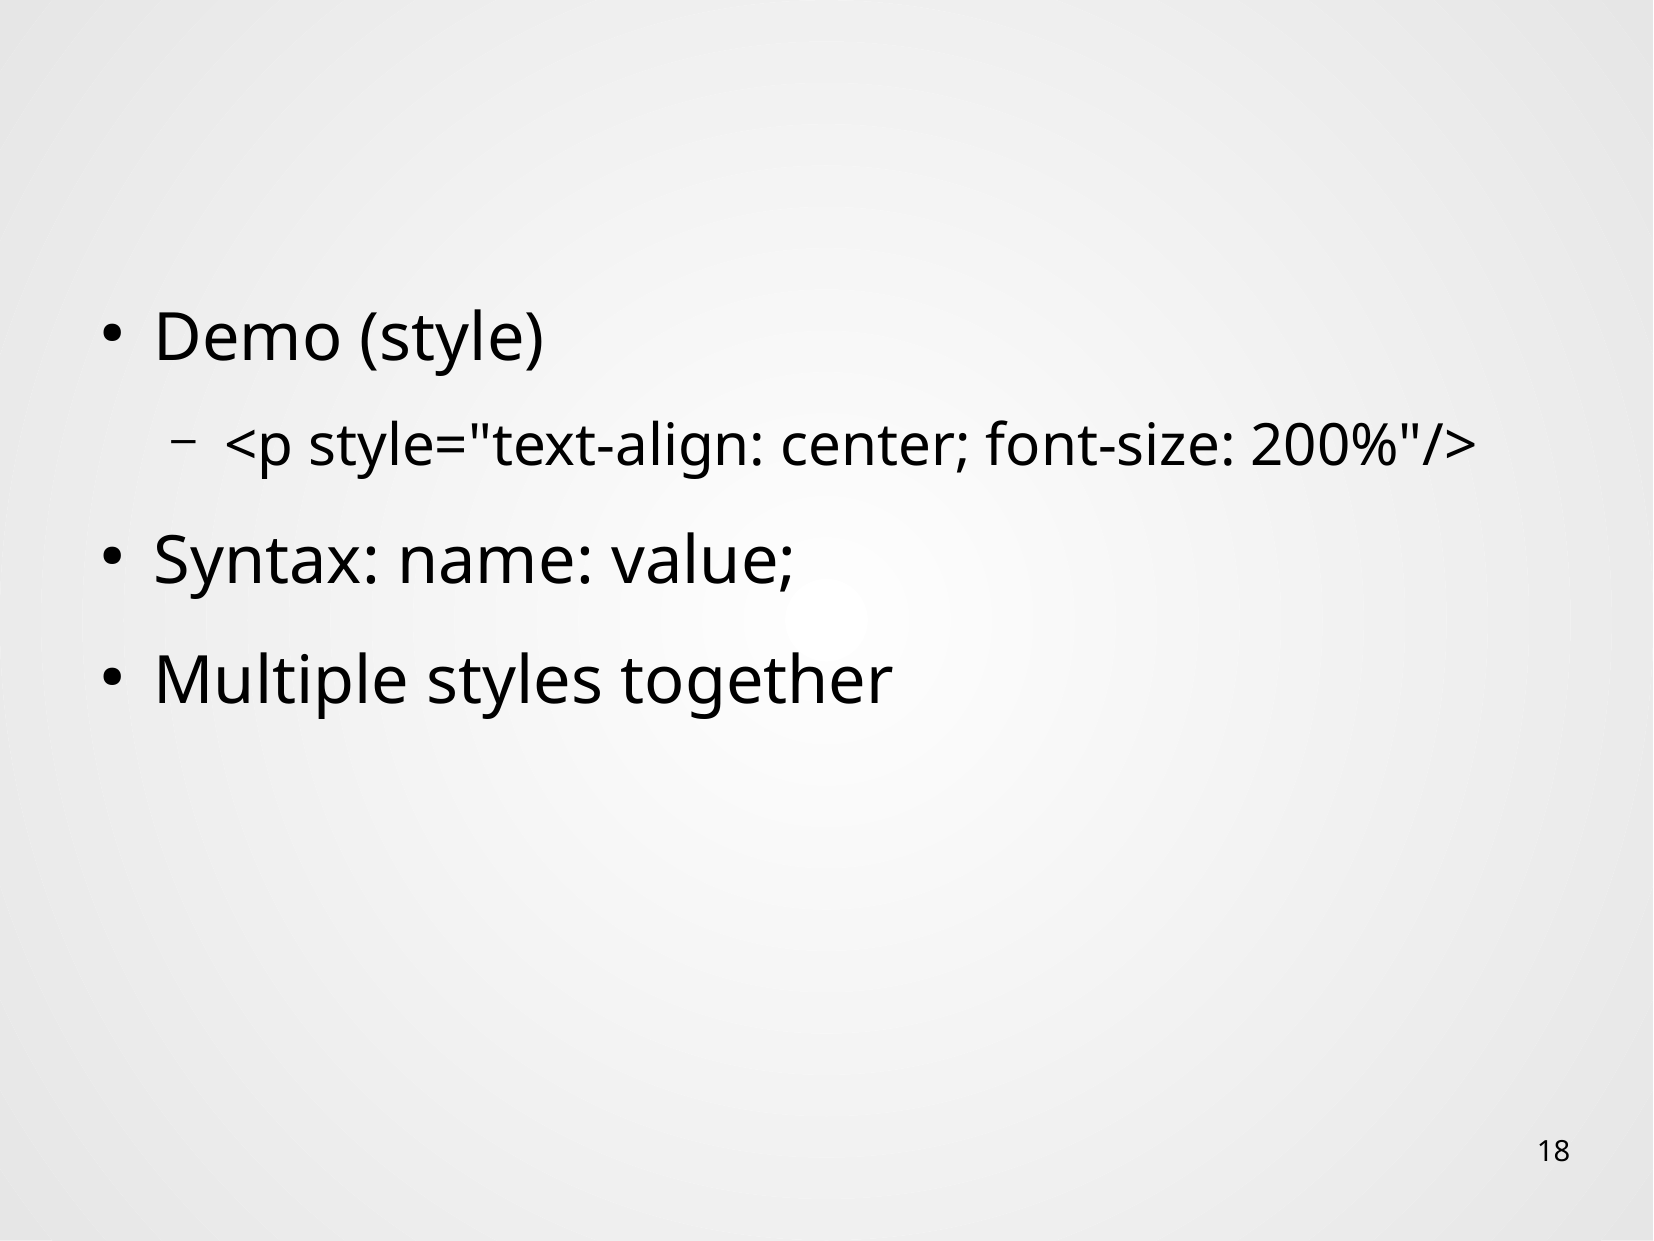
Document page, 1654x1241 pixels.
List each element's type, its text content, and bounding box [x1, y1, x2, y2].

list Demo (style) <p style="text-align: center; font-size: 200%"/> Syntax: name: value; Multiple styles together [82, 289, 1571, 1010]
